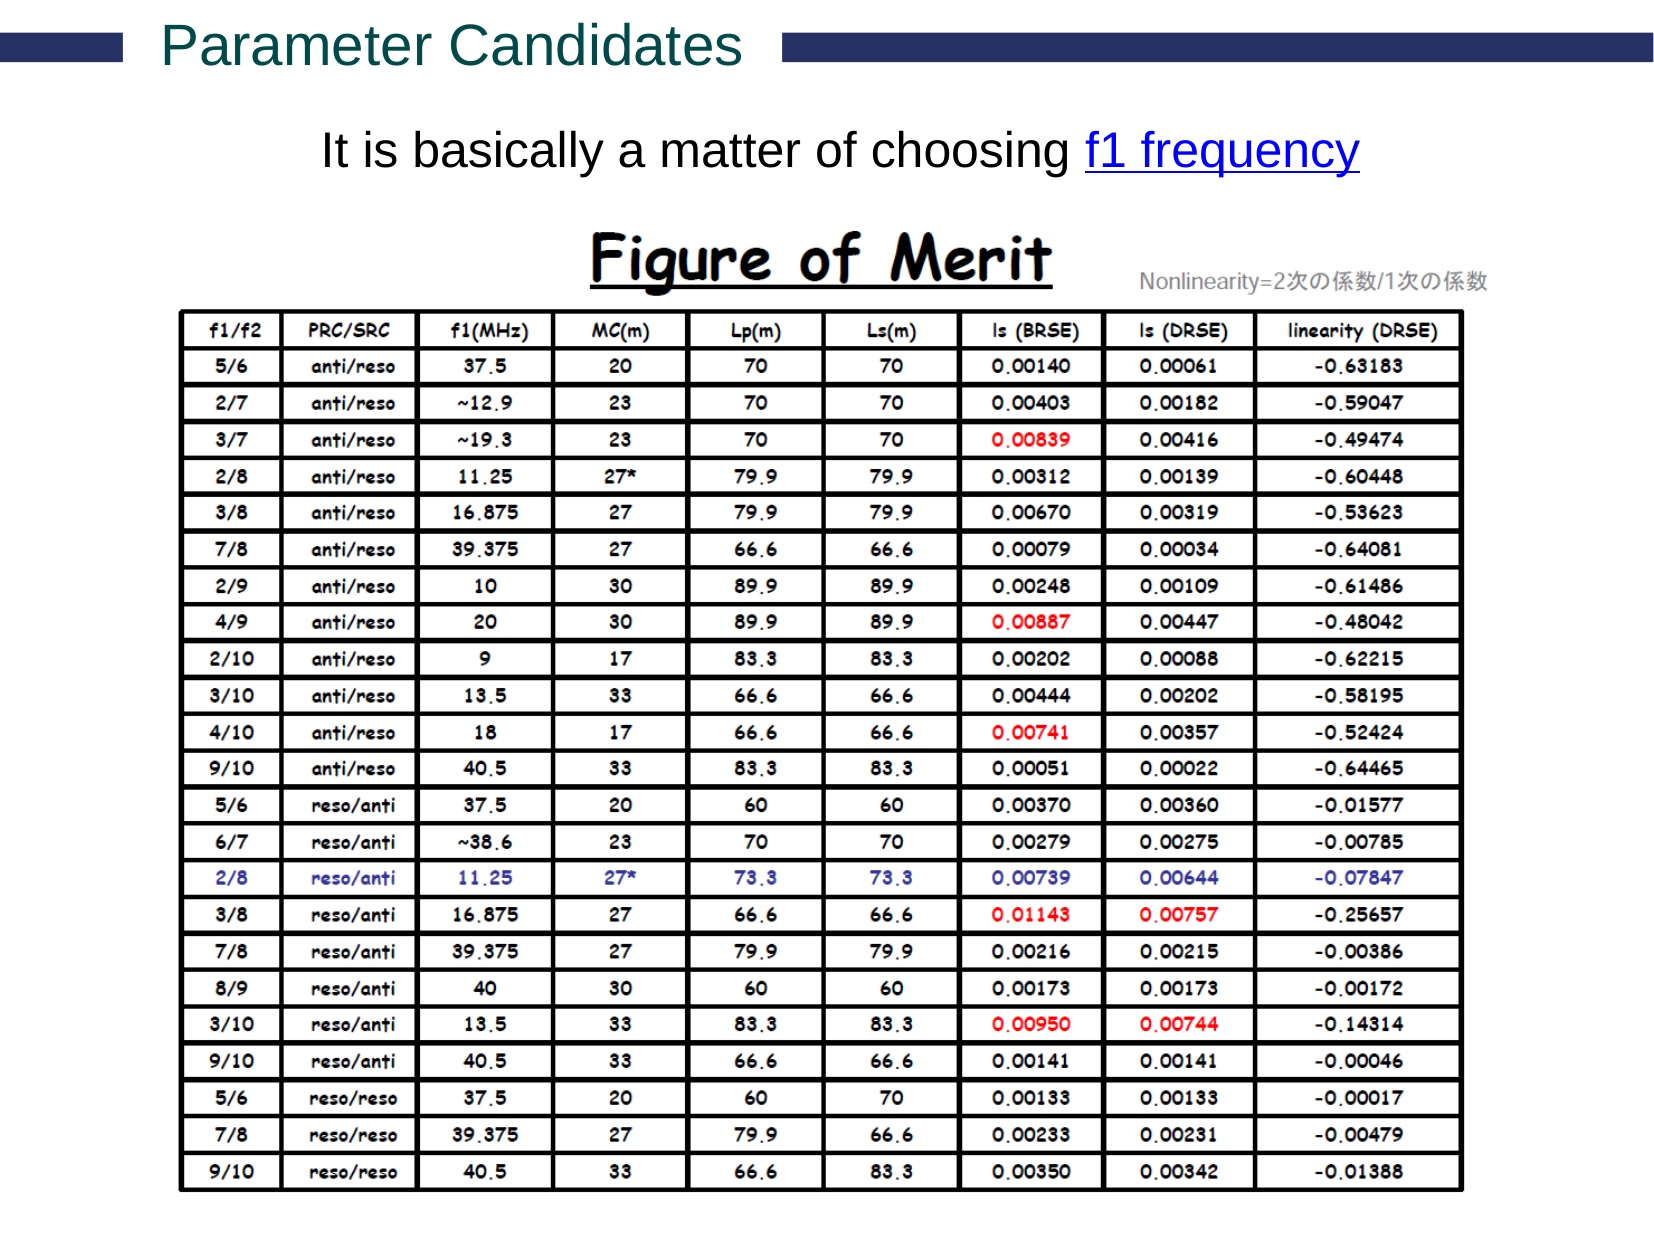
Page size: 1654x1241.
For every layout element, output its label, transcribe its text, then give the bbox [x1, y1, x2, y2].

text_box It is basically a matter of choosing f1 frequency [305, 115, 1376, 186]
picture [163, 221, 1491, 1201]
title Parameter Candidates [122, 12, 783, 78]
